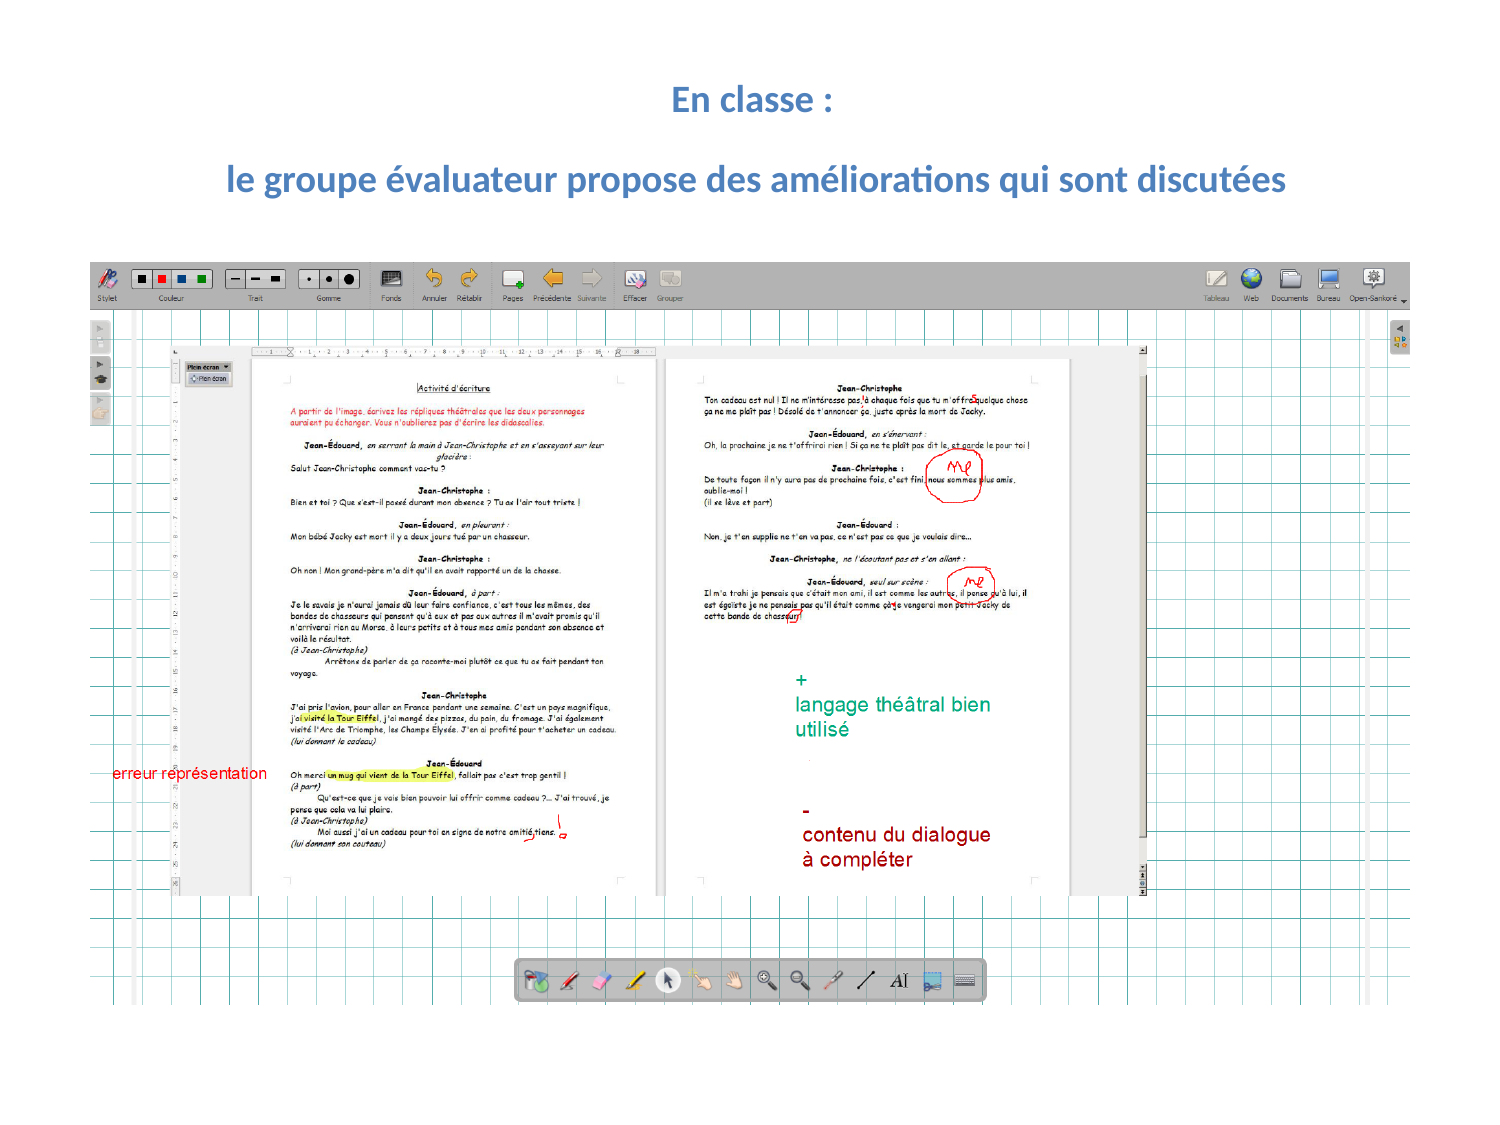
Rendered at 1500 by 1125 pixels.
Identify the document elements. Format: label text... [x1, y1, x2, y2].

title En classe : le groupe évaluateur propose des améliorations qui sont discutées [88, 30, 1425, 220]
picture [90, 262, 1410, 1005]
